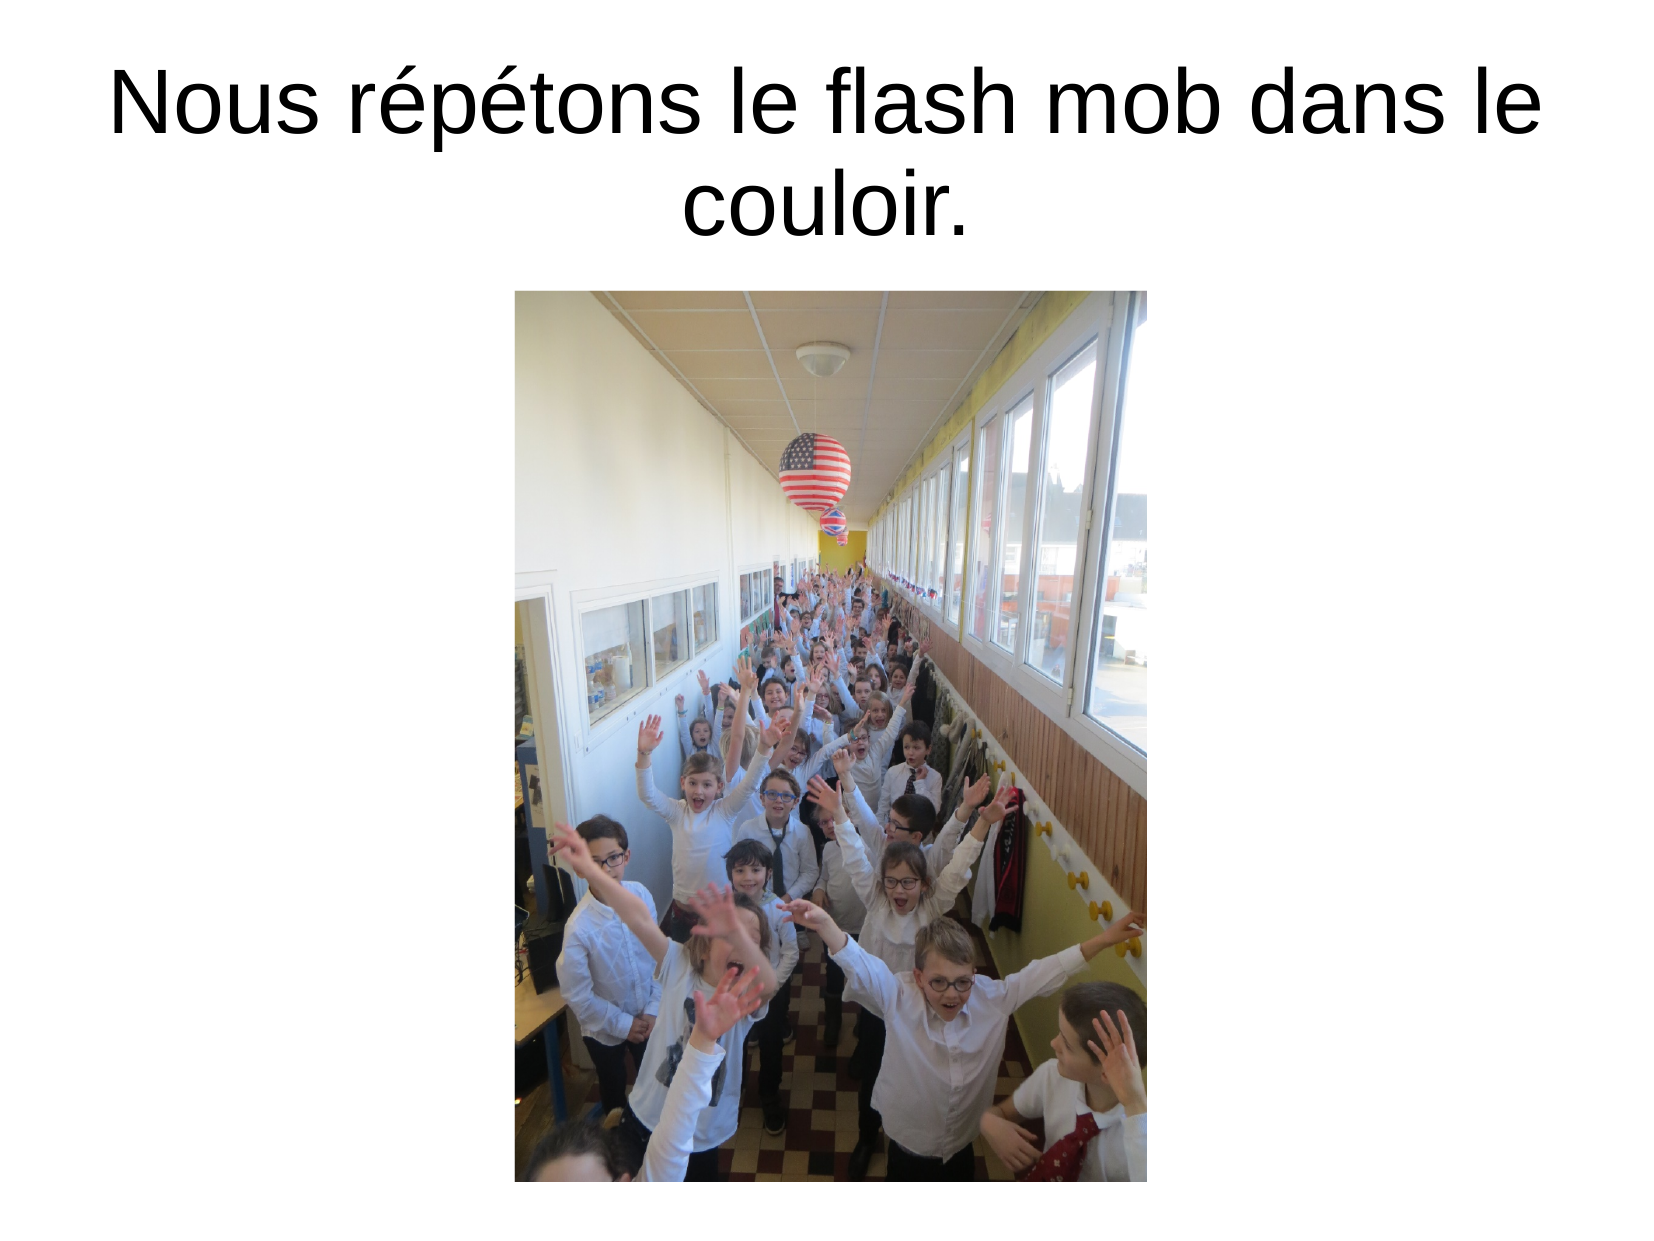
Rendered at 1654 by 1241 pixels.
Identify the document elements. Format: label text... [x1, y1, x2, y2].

title Nous répétons le flash mob dans le couloir. [82, 49, 1571, 257]
picture [514, 290, 1147, 1182]
